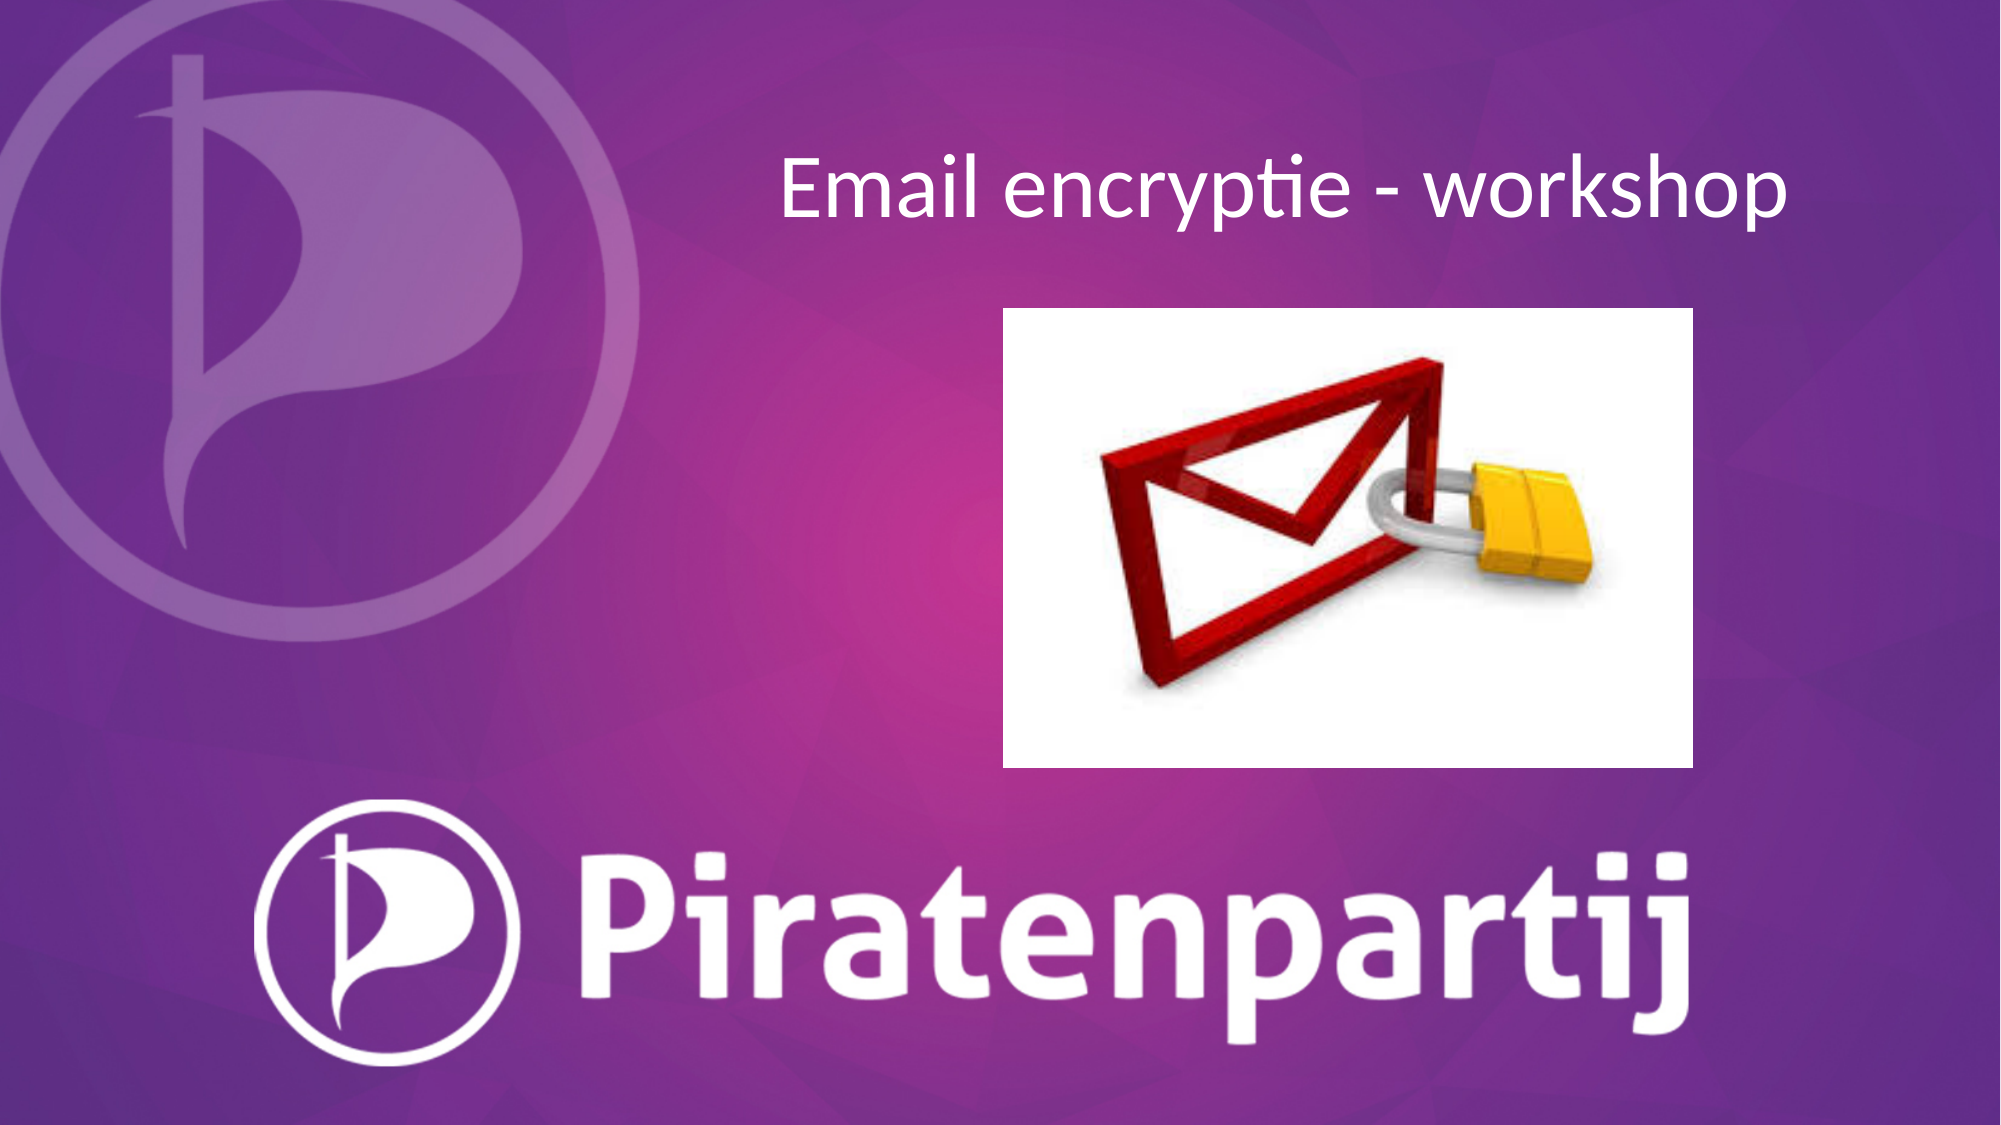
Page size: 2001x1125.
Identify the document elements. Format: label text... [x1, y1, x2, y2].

text_box Email encryptie - workshop [763, 118, 1806, 243]
picture [0, 0, 2001, 1125]
